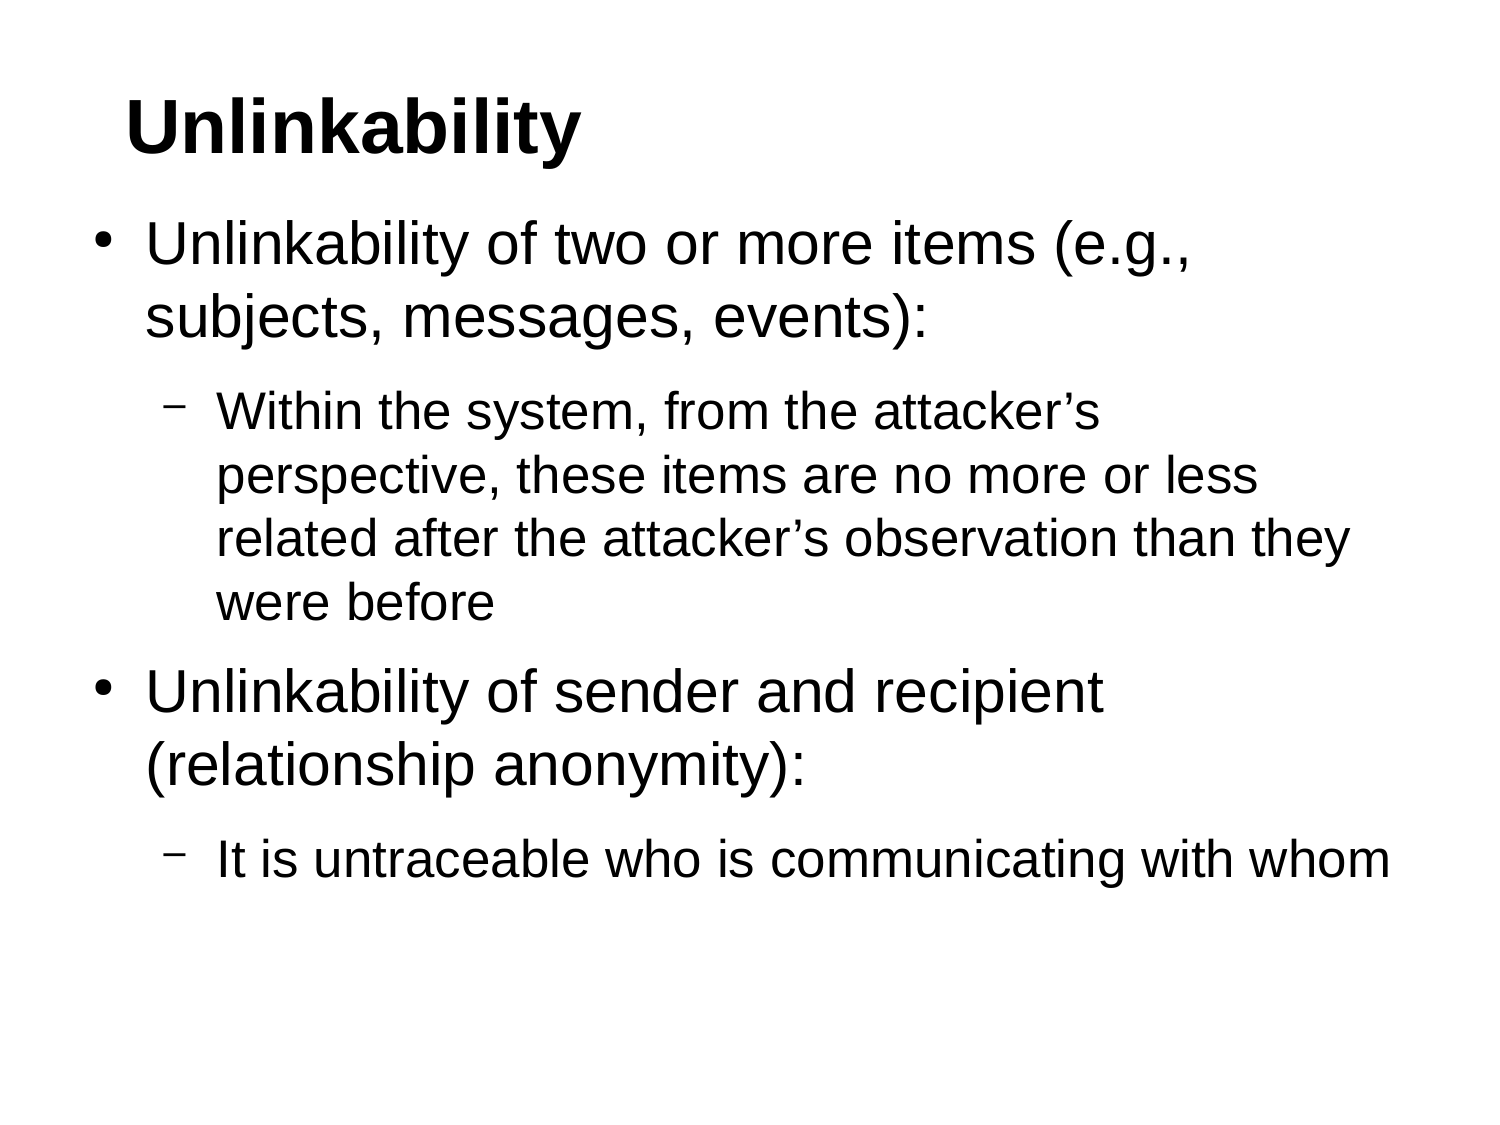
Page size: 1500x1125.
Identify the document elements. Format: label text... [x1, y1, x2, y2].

list Unlinkability of two or more items (e.g., subjects, messages, events): Within the system, from the attacker’s perspective, these items are no more or less related after the attacker’s observation than they were before Unlinkability of sender and recipient (relationship anonymity): It is untraceable who is communicating with whom [75, 204, 1395, 1075]
title Unlinkability [75, 44, 1425, 177]
